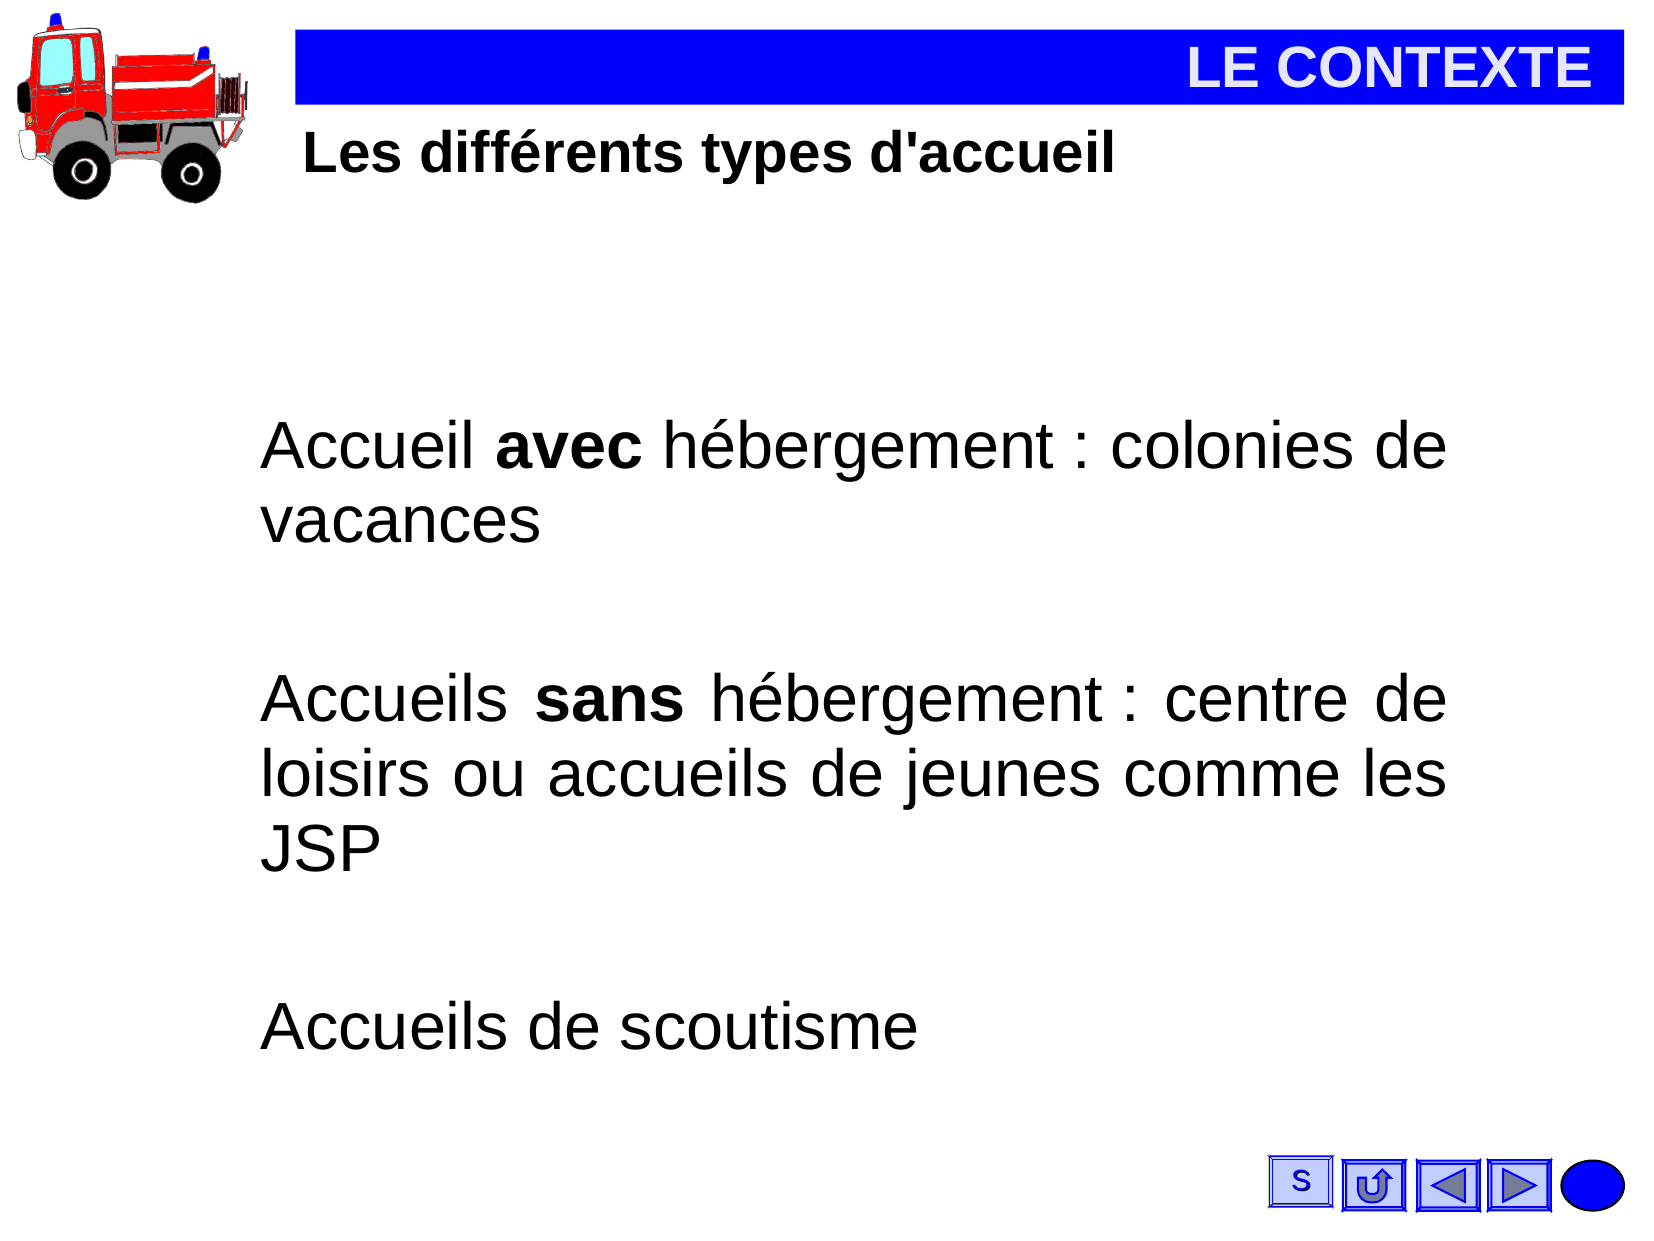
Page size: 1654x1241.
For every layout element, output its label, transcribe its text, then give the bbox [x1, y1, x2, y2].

text_box LE CONTEXTE [295, 29, 1625, 105]
picture [8, 8, 257, 216]
text_box [1561, 1160, 1625, 1211]
text_box Les différents types d'accueil [287, 112, 1133, 193]
list Accueil avec hébergement : colonies de vacances Accueils sans hébergement : centre de loisirs ou accueils de jeunes comme les JSP Accueils de scoutisme [189, 400, 1465, 1072]
